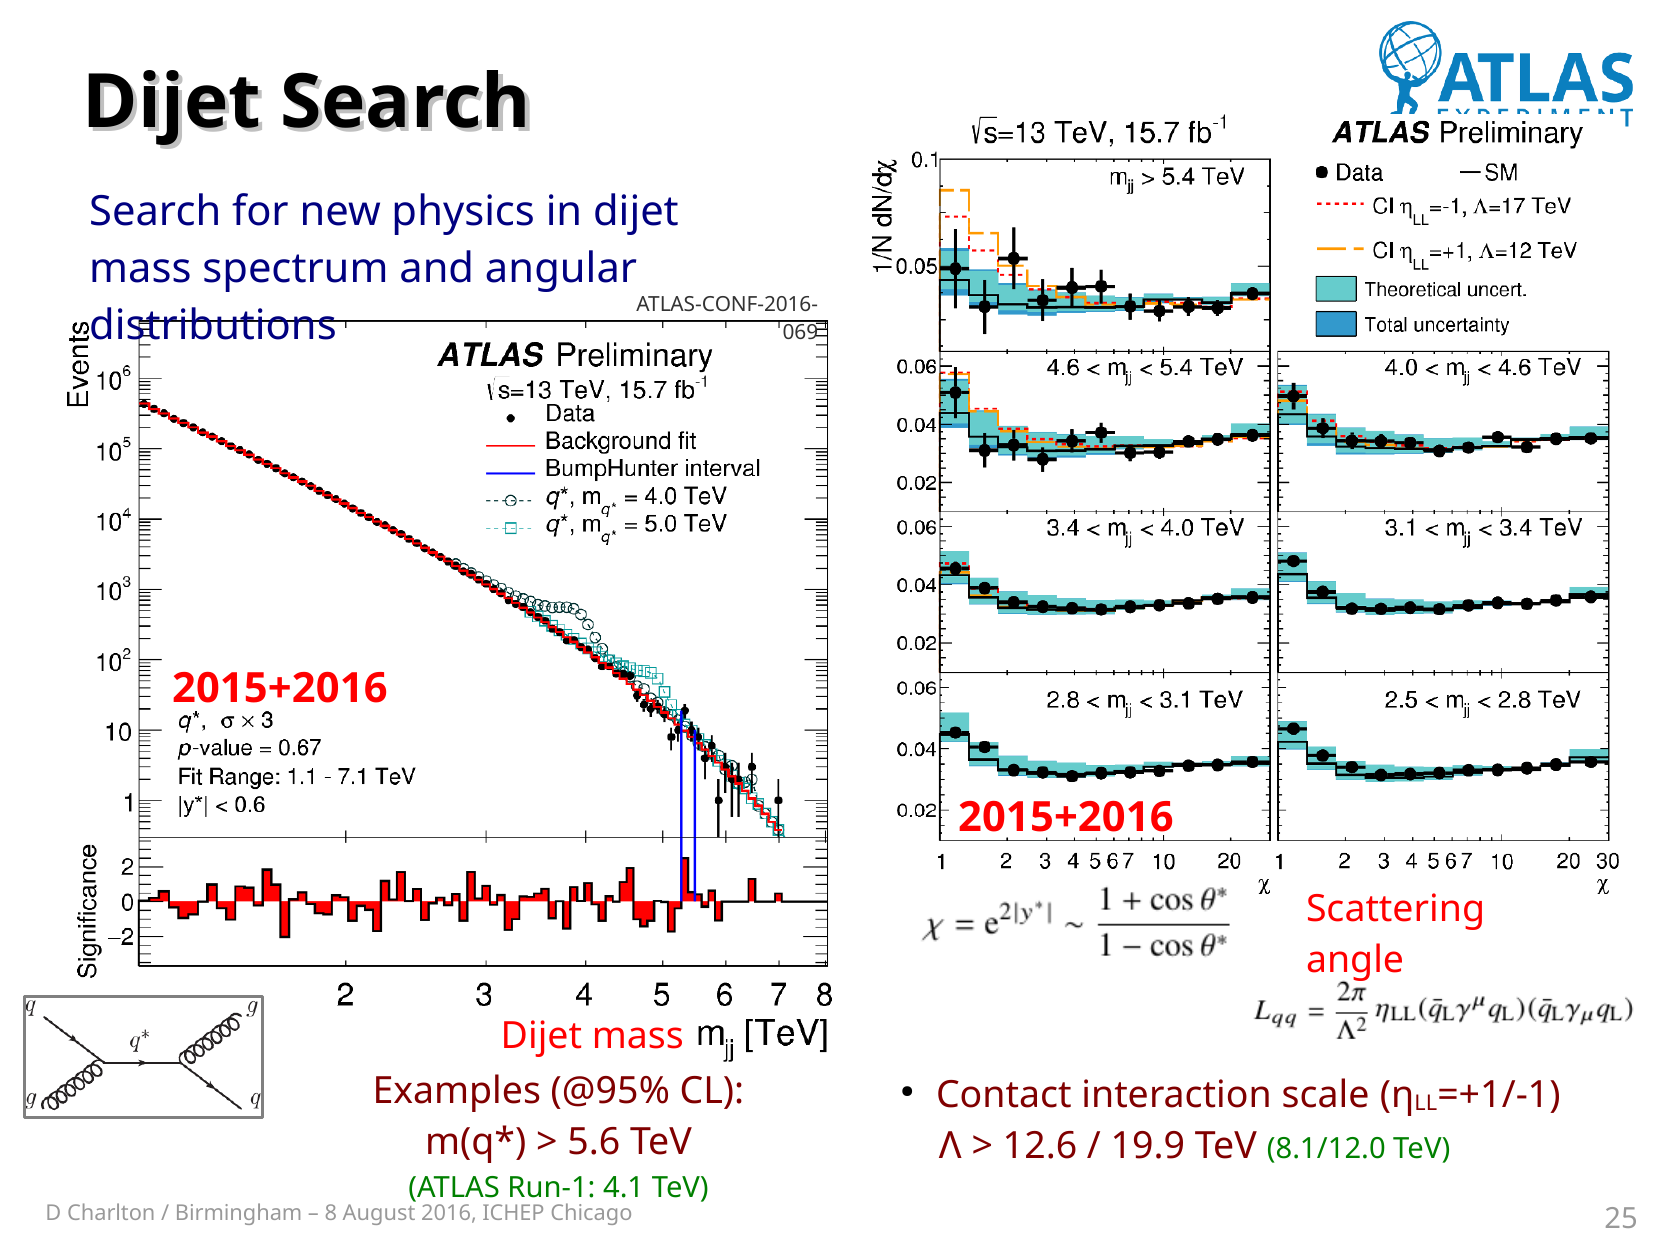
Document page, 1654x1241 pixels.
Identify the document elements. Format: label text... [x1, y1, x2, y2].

text_box Dijet mass [485, 1000, 783, 1060]
text_box Contact interaction scale (ηLL=+1/-1) Λ > 12.6 / 19.9 TeV (8.1/12.0 TeV) [850, 1059, 1606, 1178]
text_box Scattering angle [1291, 873, 1599, 933]
picture [1251, 978, 1636, 1043]
picture [872, 21, 1633, 964]
title Dijet Search [82, 49, 1331, 148]
text_box 2015+2016 [157, 650, 424, 715]
text_box Examples (@95% CL): m(q*) > 5.6 TeV (ATLAS Run-1: 4.1 TeV) [287, 1055, 830, 1194]
text_box Search for new physics in dijet mass spectrum and angular distributions [74, 173, 805, 377]
picture [25, 997, 261, 1116]
picture [58, 308, 845, 1065]
text_box ATLAS-CONF-2016-069 [592, 281, 833, 321]
text_box 2015+2016 [943, 779, 1210, 844]
